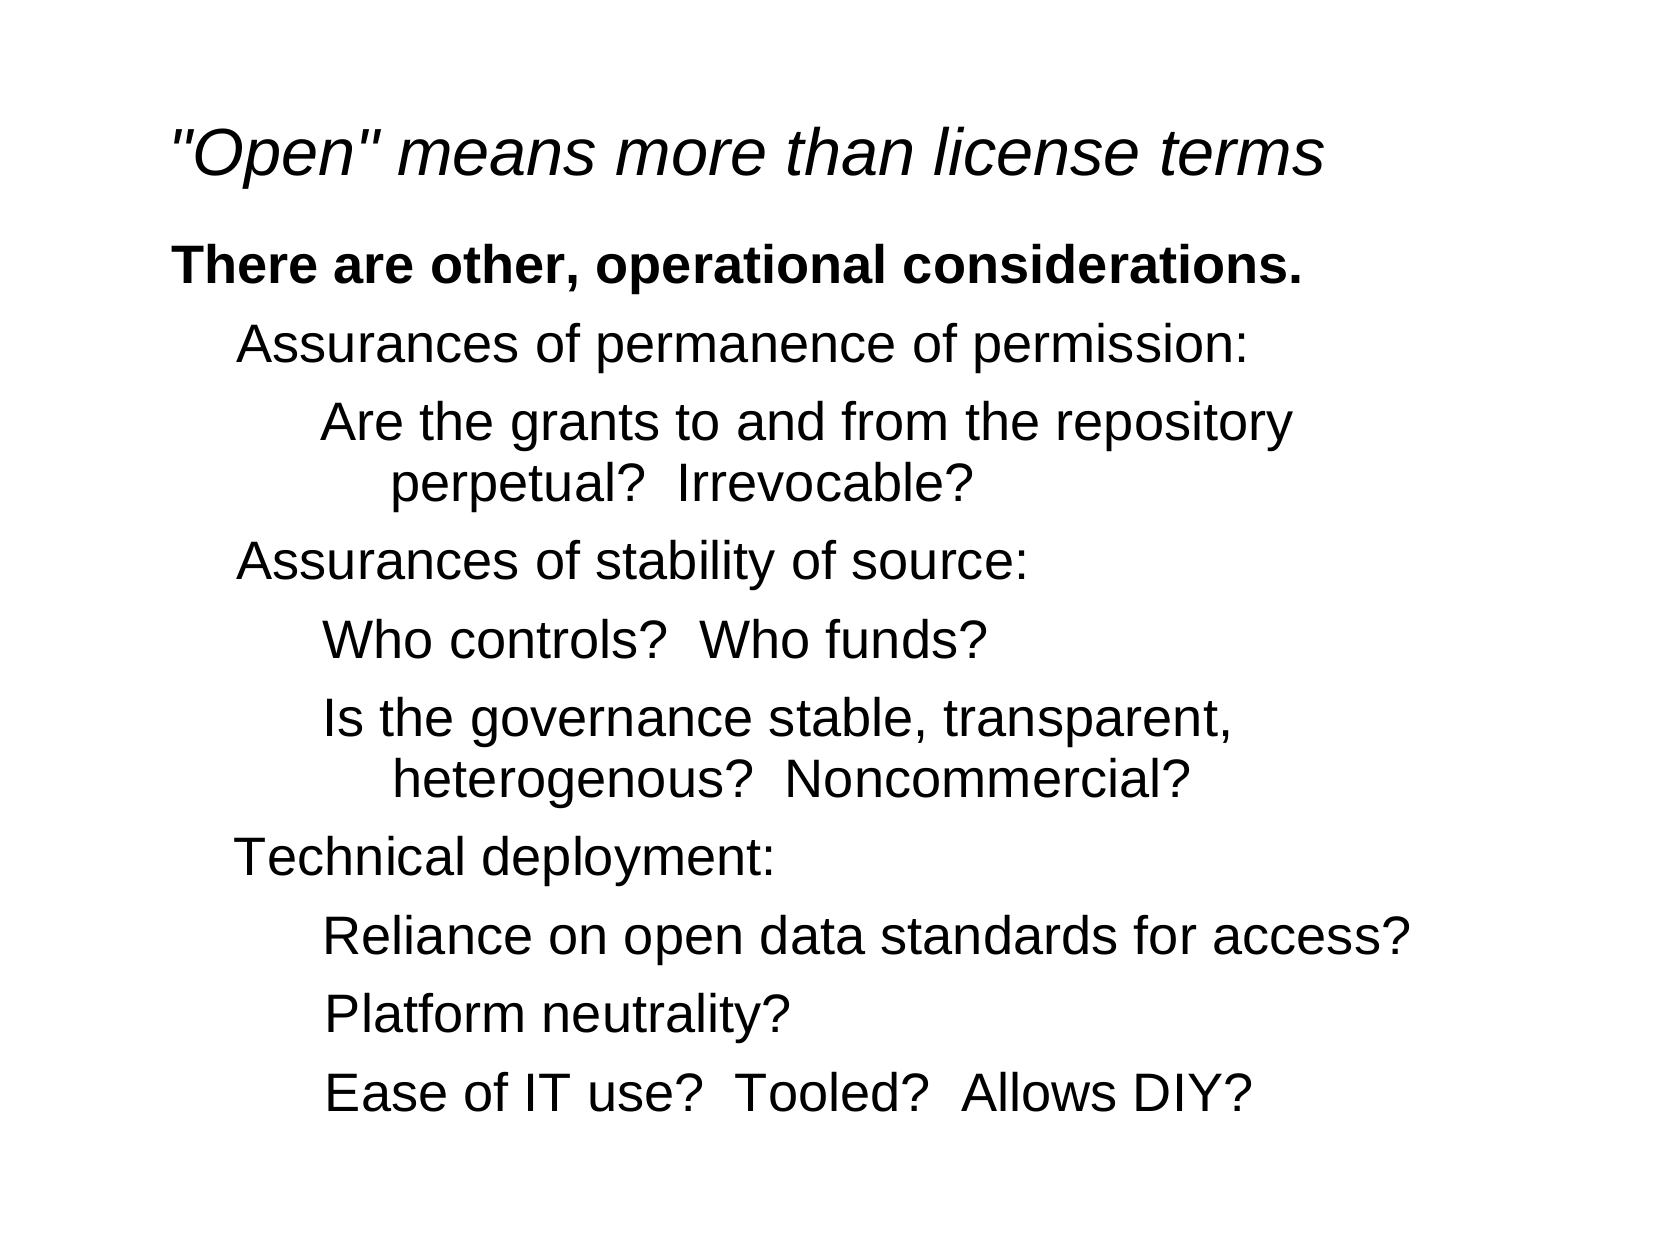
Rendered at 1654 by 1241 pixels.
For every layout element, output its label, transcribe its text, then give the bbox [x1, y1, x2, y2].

text_box [664, 359, 779, 482]
text_box "Open" means more than license terms There are other, operational considerations. Assurances of permanence of permission: Are the grants to and from the repository perpetual? Irrevocable? Assurances of stability of source: Who controls? Who funds? Is the governance stable, transparent, heterogenous? Noncommercial? Technical deployment: Reliance on open data standards for access? Platform neutrality? Ease of IT use? Tooled? Allows DIY? [153, 107, 1544, 1194]
